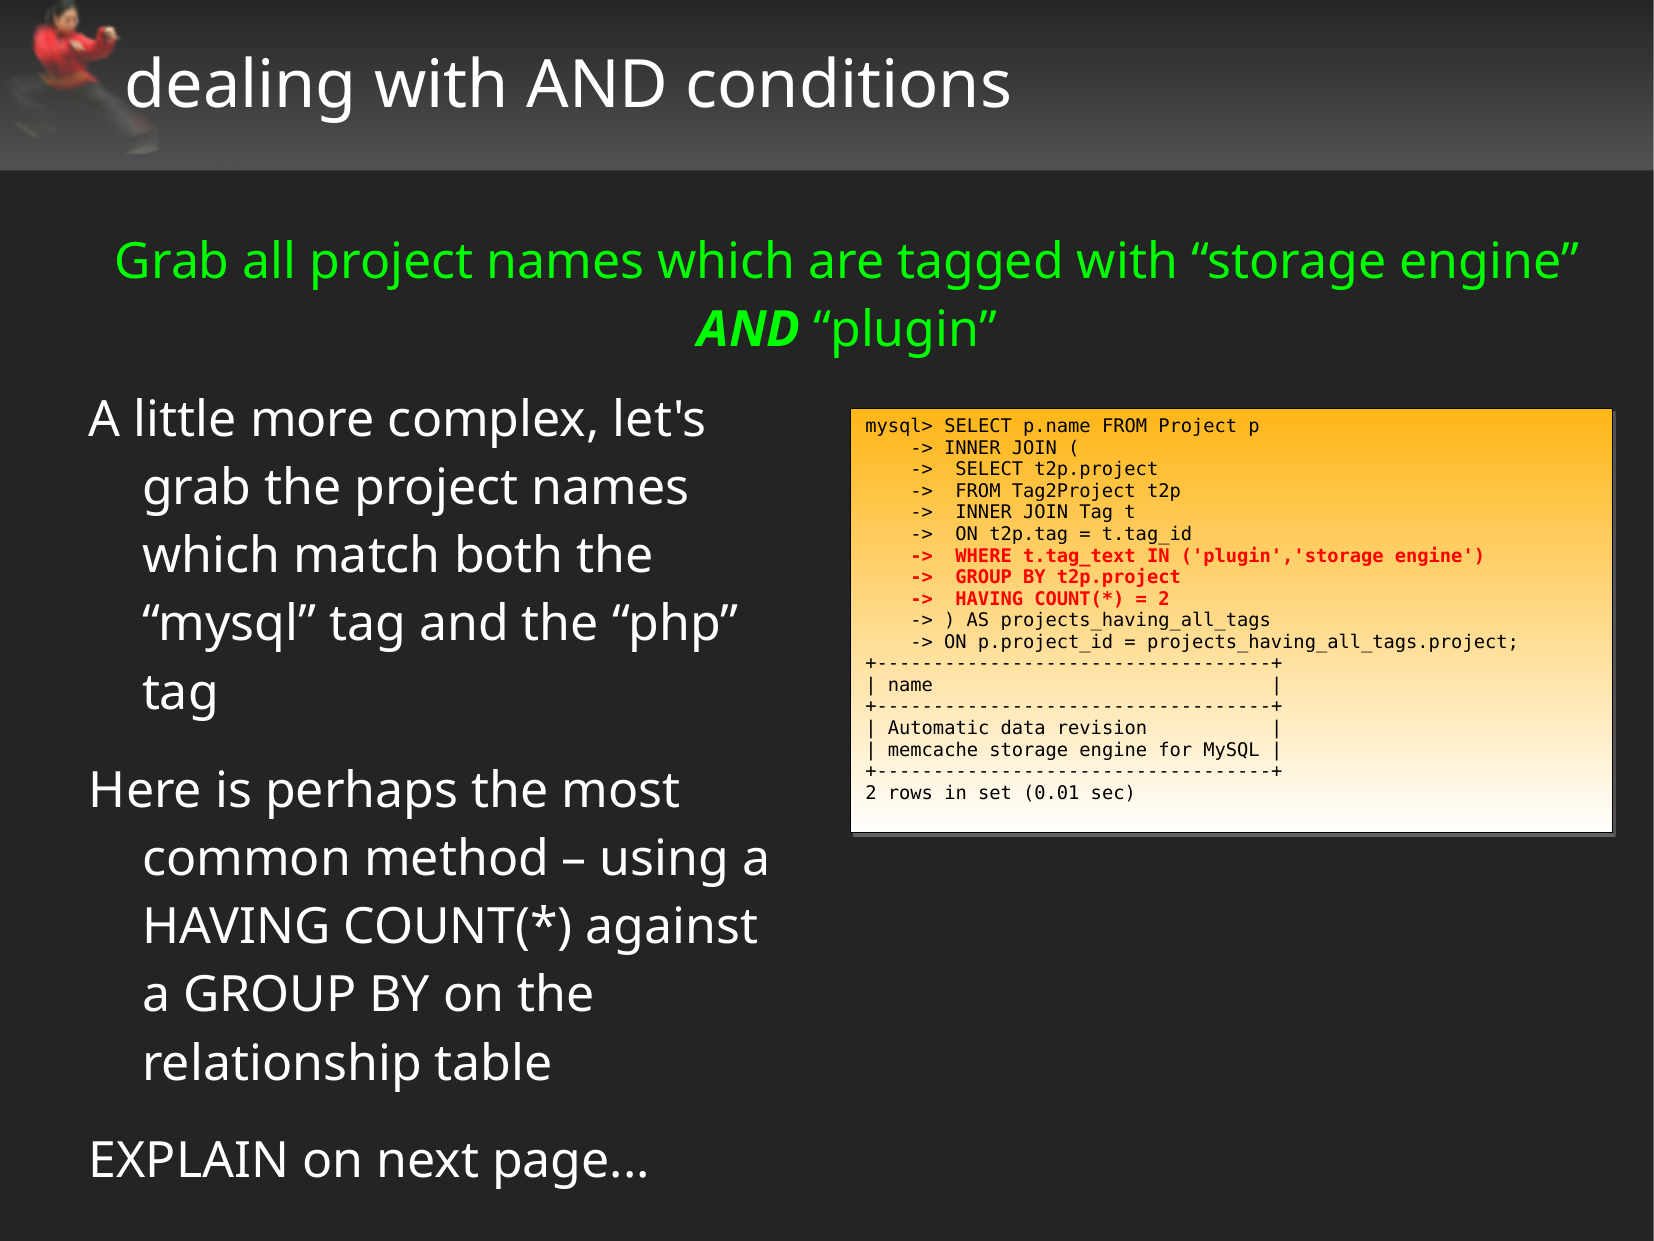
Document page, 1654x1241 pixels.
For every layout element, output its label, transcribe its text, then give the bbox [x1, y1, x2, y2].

picture [0, 0, 1654, 1241]
list A little more complex, let's grab the project names which match both the “mysql” tag and the “php” tag Here is perhaps the most common method – using a HAVING COUNT(*) against a GROUP BY on the relationship table EXPLAIN on next page... [71, 382, 788, 1169]
list Grab all project names which are tagged with “storage engine” AND “plugin” [75, 225, 1613, 342]
text_box mysql> SELECT p.name FROM Project p -> INNER JOIN ( -> SELECT t2p.project -> FROM Tag2Project t2p -> INNER JOIN Tag t -> ON t2p.tag = t.tag_id -> WHERE t.tag_text IN ('plugin','storage engine') -> GROUP BY t2p.project -> HAVING COUNT(*) = 2 -> ) AS projects_having_all_tags -> ON p.project_id = projects_having_all_tags.project; +-----------------------------------+ | name | +-----------------------------------+ | Automatic data revision | | memcache storage engine for MySQL | +-----------------------------------+ 2 rows in set (0.01 sec) [850, 408, 1613, 833]
title dealing with AND conditions [124, 39, 1625, 125]
